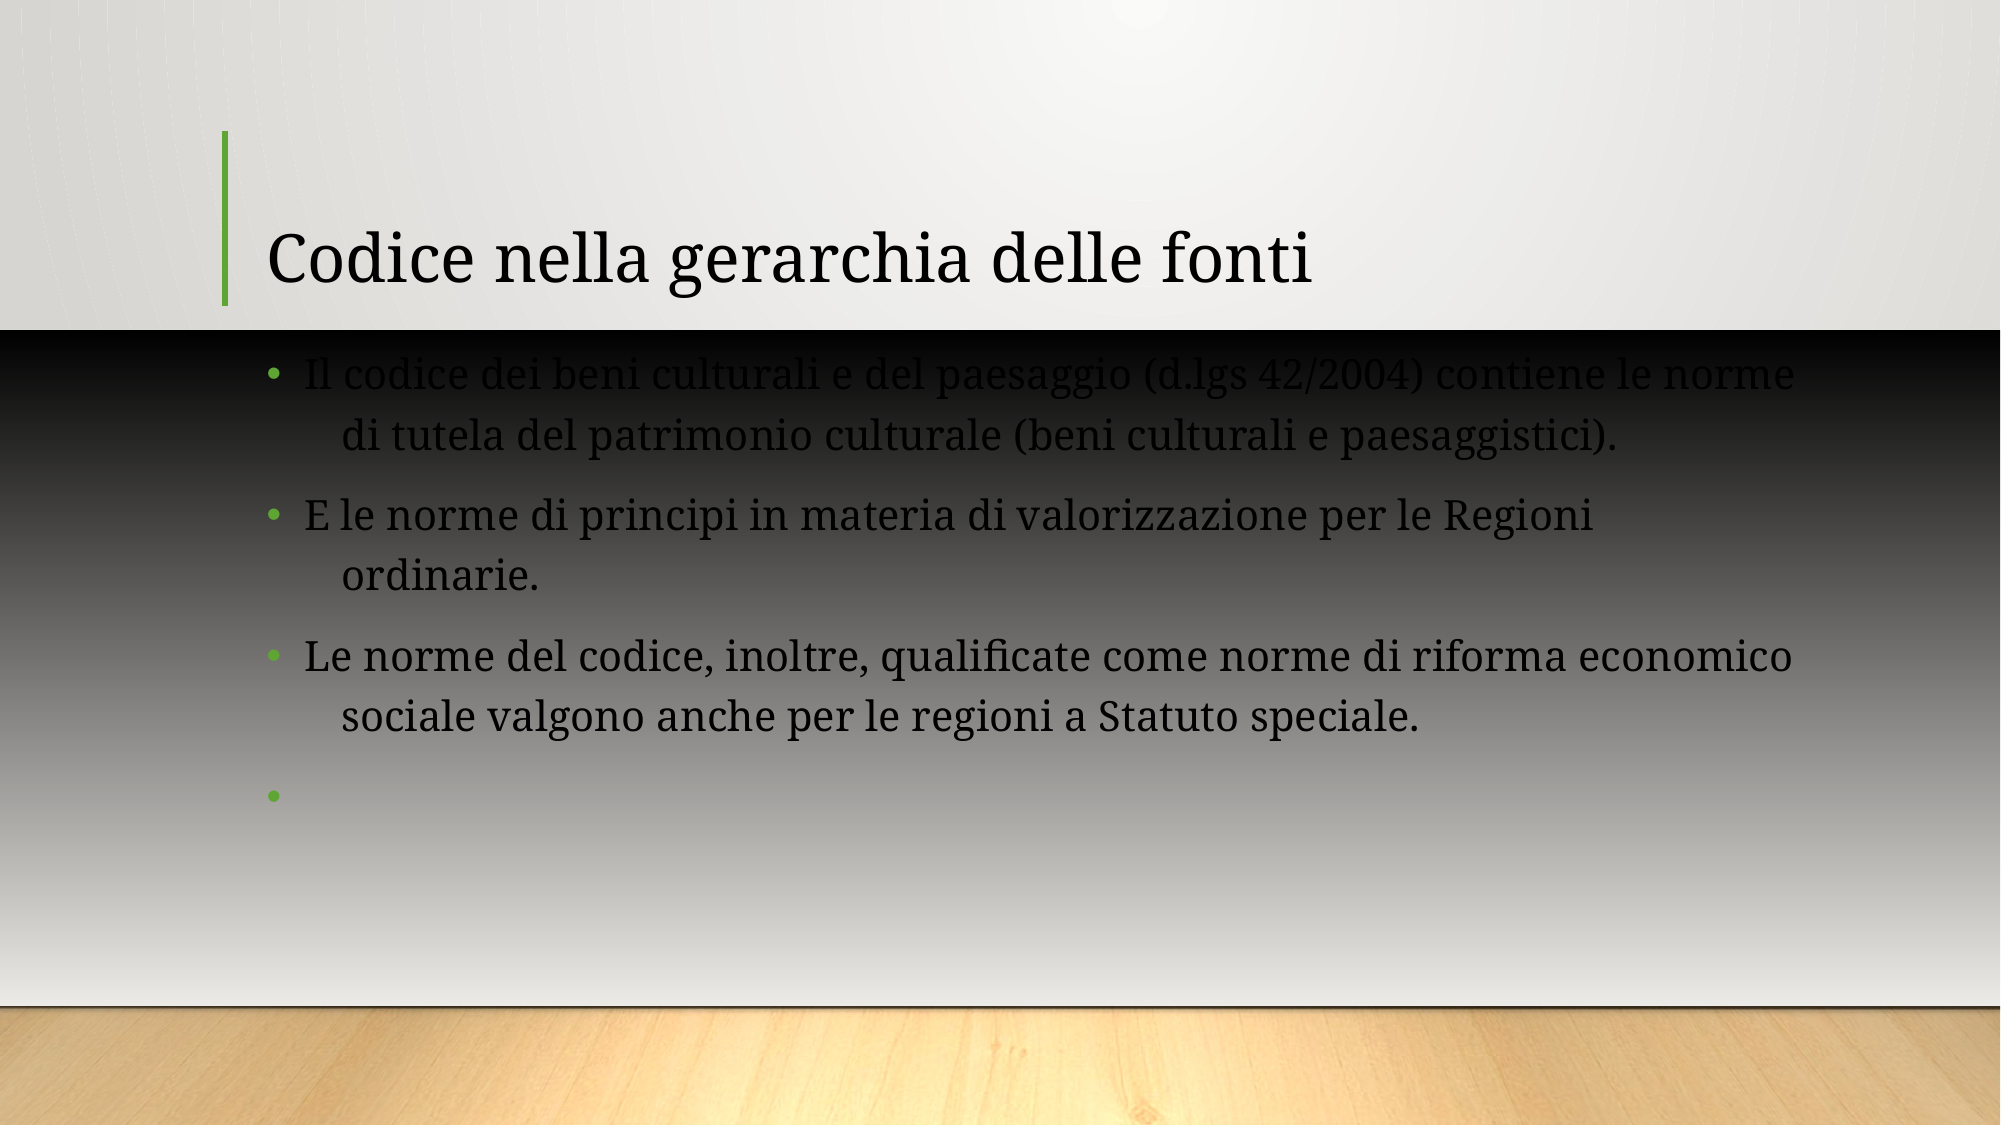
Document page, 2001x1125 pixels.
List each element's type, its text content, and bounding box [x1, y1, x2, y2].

title Codice nella gerarchia delle fonti [251, 131, 1814, 305]
list Il codice dei beni culturali e del paesaggio (d.lgs 42/2004) contiene le norme di tutela del patrimonio culturale (beni culturali e paesaggistici). E le norme di principi in materia di valorizzazione per le Regioni ordinarie. Le norme del codice, inoltre, qualificate come norme di riforma economico sociale valgono anche per le regioni a Statuto speciale. [251, 330, 1814, 897]
